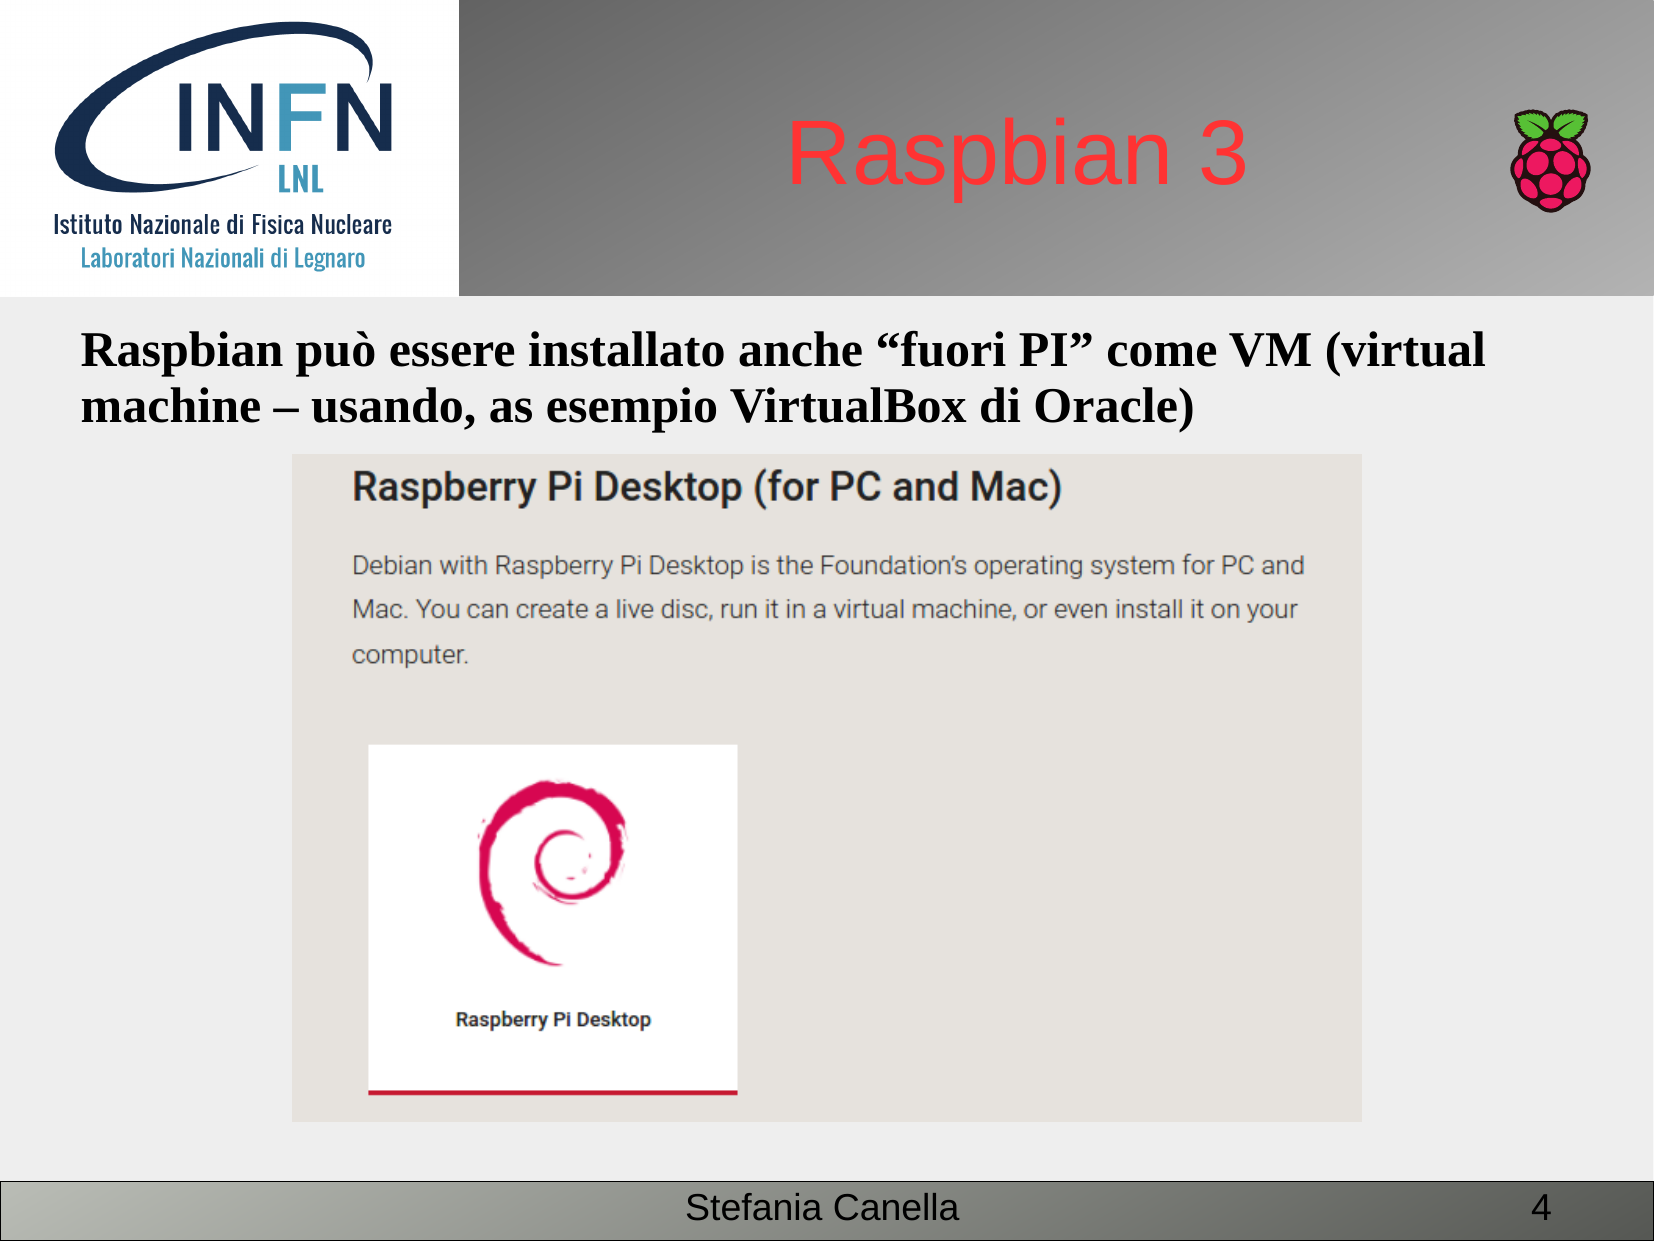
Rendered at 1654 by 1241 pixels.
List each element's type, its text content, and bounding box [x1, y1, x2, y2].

text_box [0, 1181, 670, 1241]
text_box [459, 0, 1654, 296]
text_box <number> [1516, 1178, 1654, 1241]
text_box [984, 1181, 1516, 1241]
picture [292, 454, 1362, 1122]
title Raspbian 3 [459, 49, 1571, 257]
text_box Stefania Canella [670, 1178, 984, 1241]
picture [0, 0, 459, 297]
subtitle Raspbian può essere installato anche “fuori PI” come VM (virtual machine – usando, as esempio VirtualBox di Oracle) [80, 312, 1573, 443]
